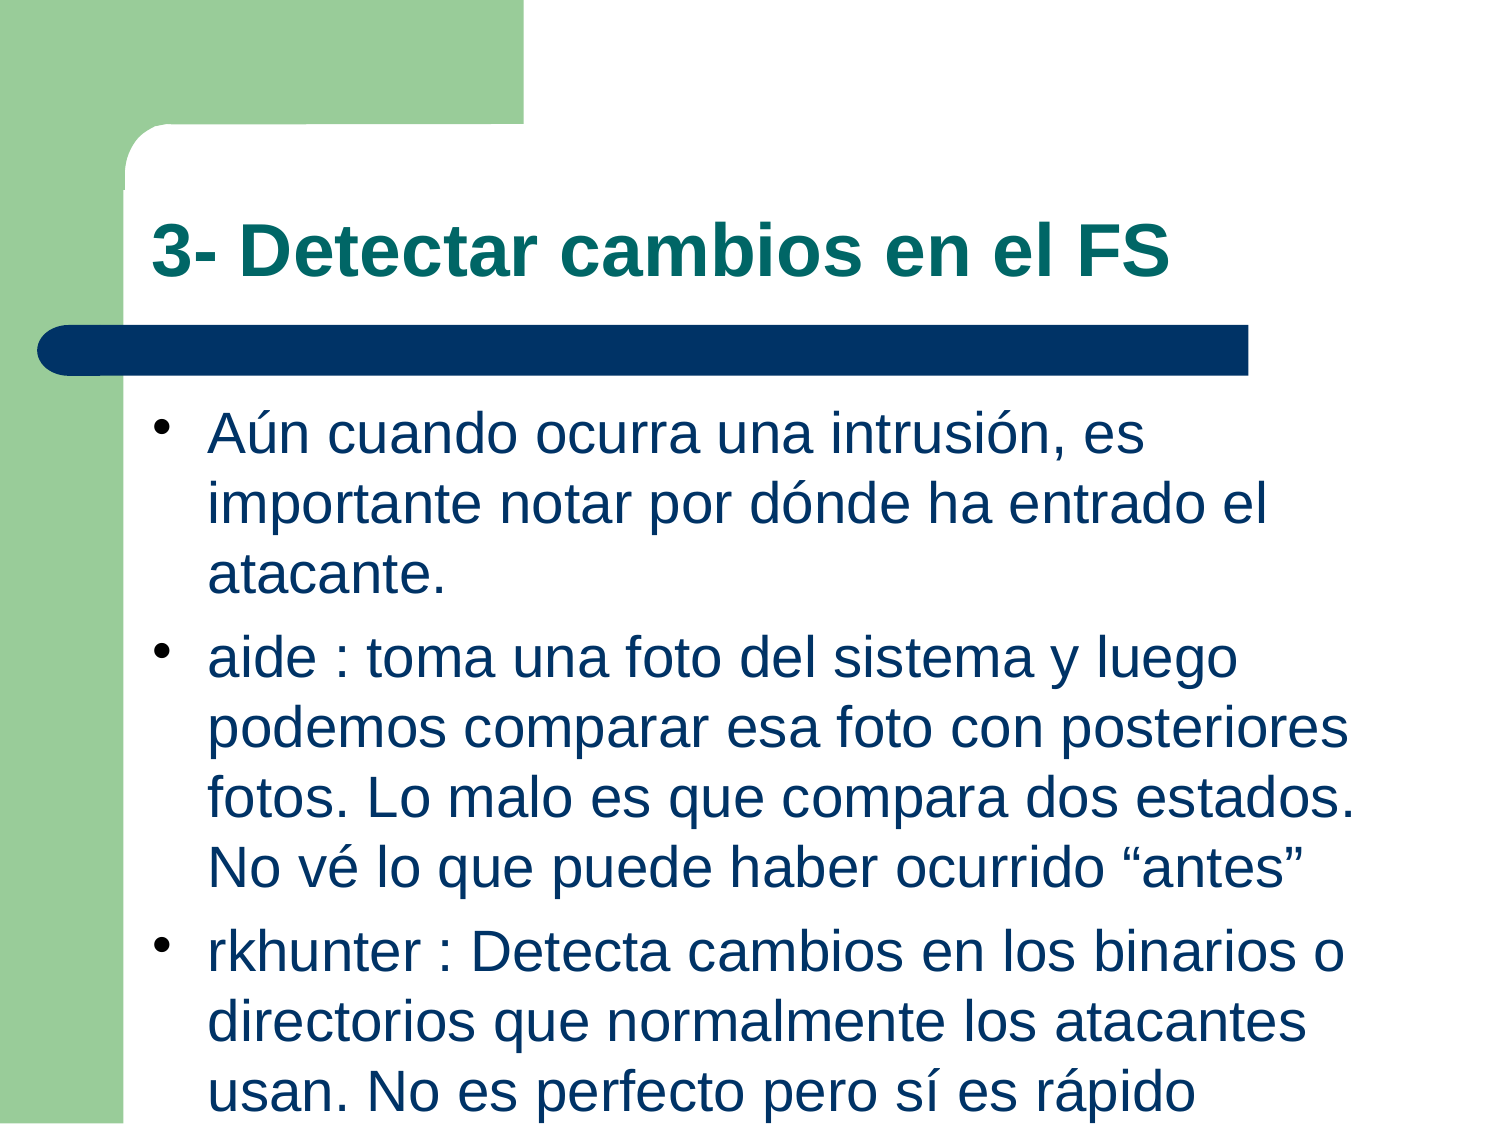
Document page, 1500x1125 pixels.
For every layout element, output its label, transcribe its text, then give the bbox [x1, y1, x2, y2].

list Aún cuando ocurra una intrusión, es importante notar por dónde ha entrado el atacante. aide : toma una foto del sistema y luego podemos comparar esa foto con posteriores fotos. Lo malo es que compara dos estados. No vé lo que puede haber ocurrido “antes” rkhunter : Detecta cambios en los binarios o directorios que normalmente los atacantes usan. No es perfecto pero sí es rápido [137, 387, 1399, 1125]
title 3- Detectar cambios en el FS [136, 136, 1413, 300]
